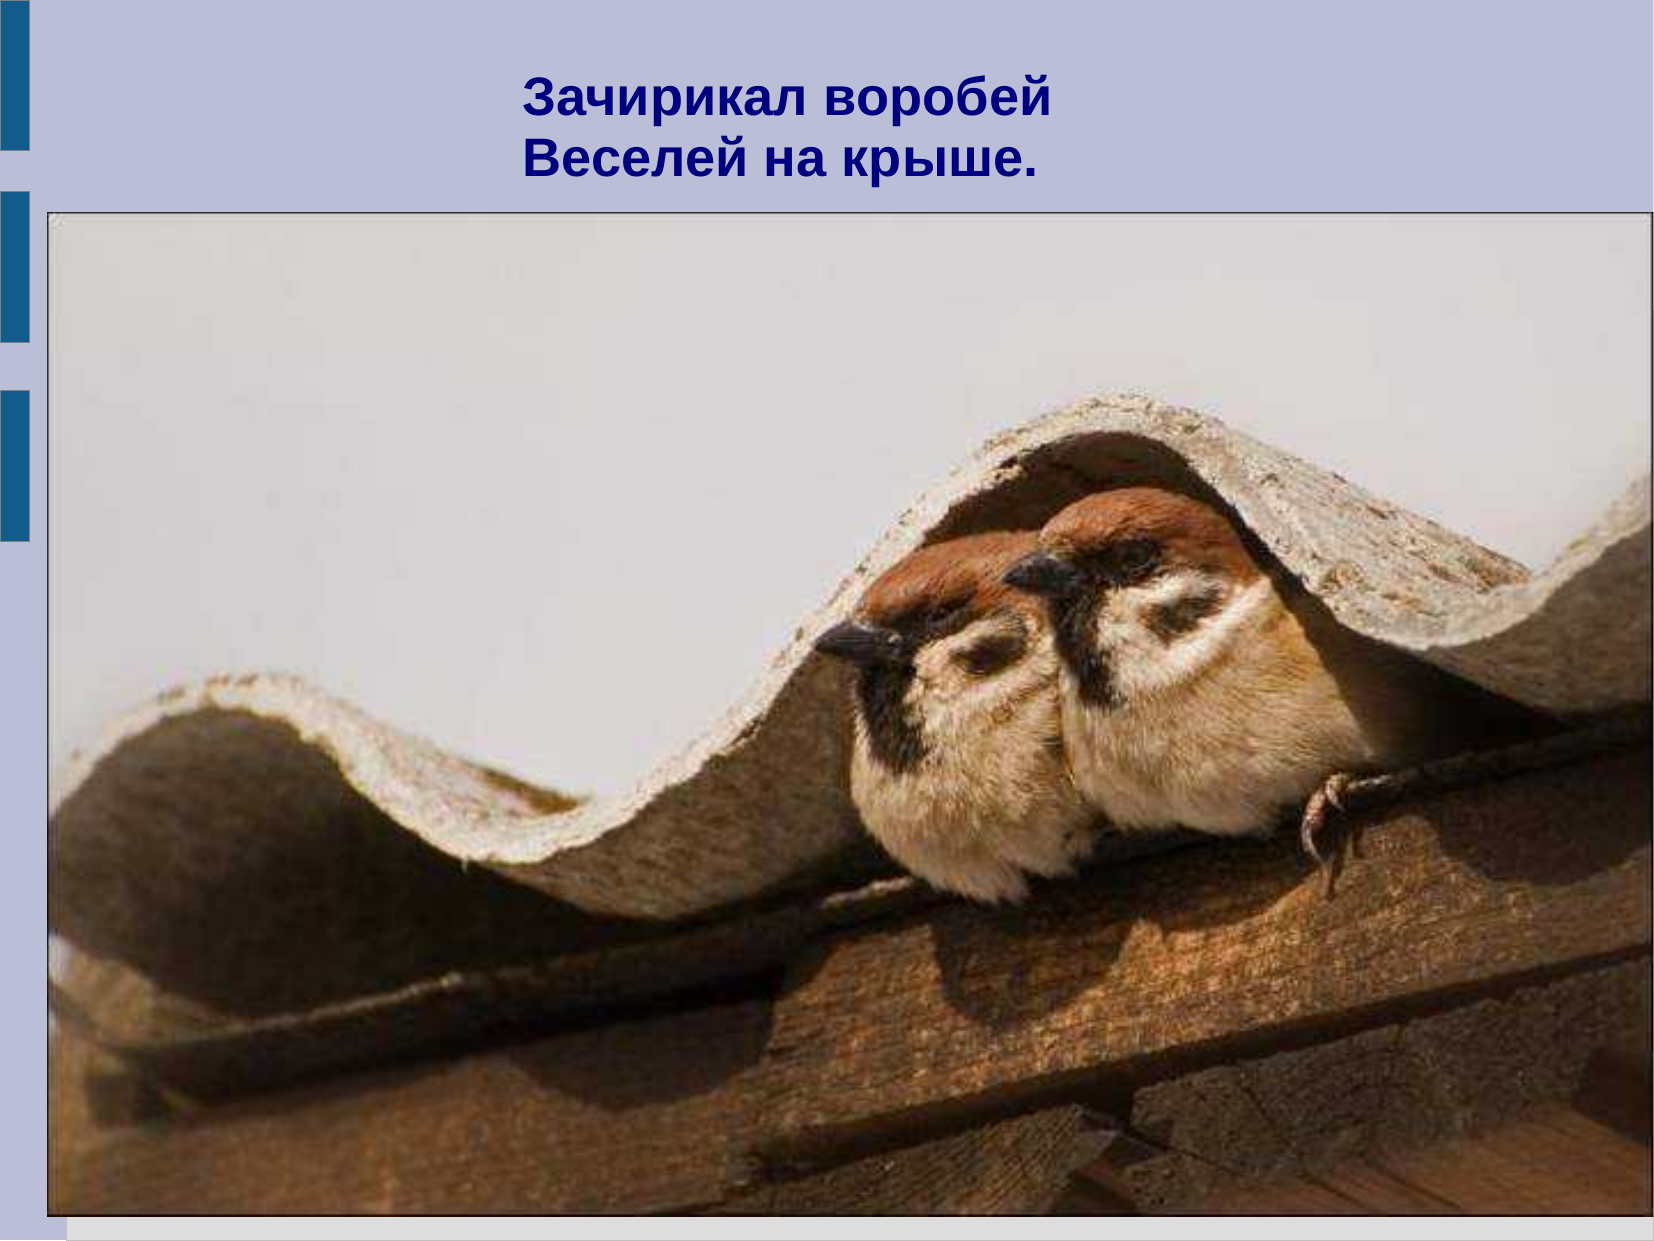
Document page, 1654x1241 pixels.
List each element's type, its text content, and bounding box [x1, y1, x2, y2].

picture [47, 212, 1654, 1217]
text_box Зачирикал воробей Веселей на крыше. [507, 59, 1193, 201]
